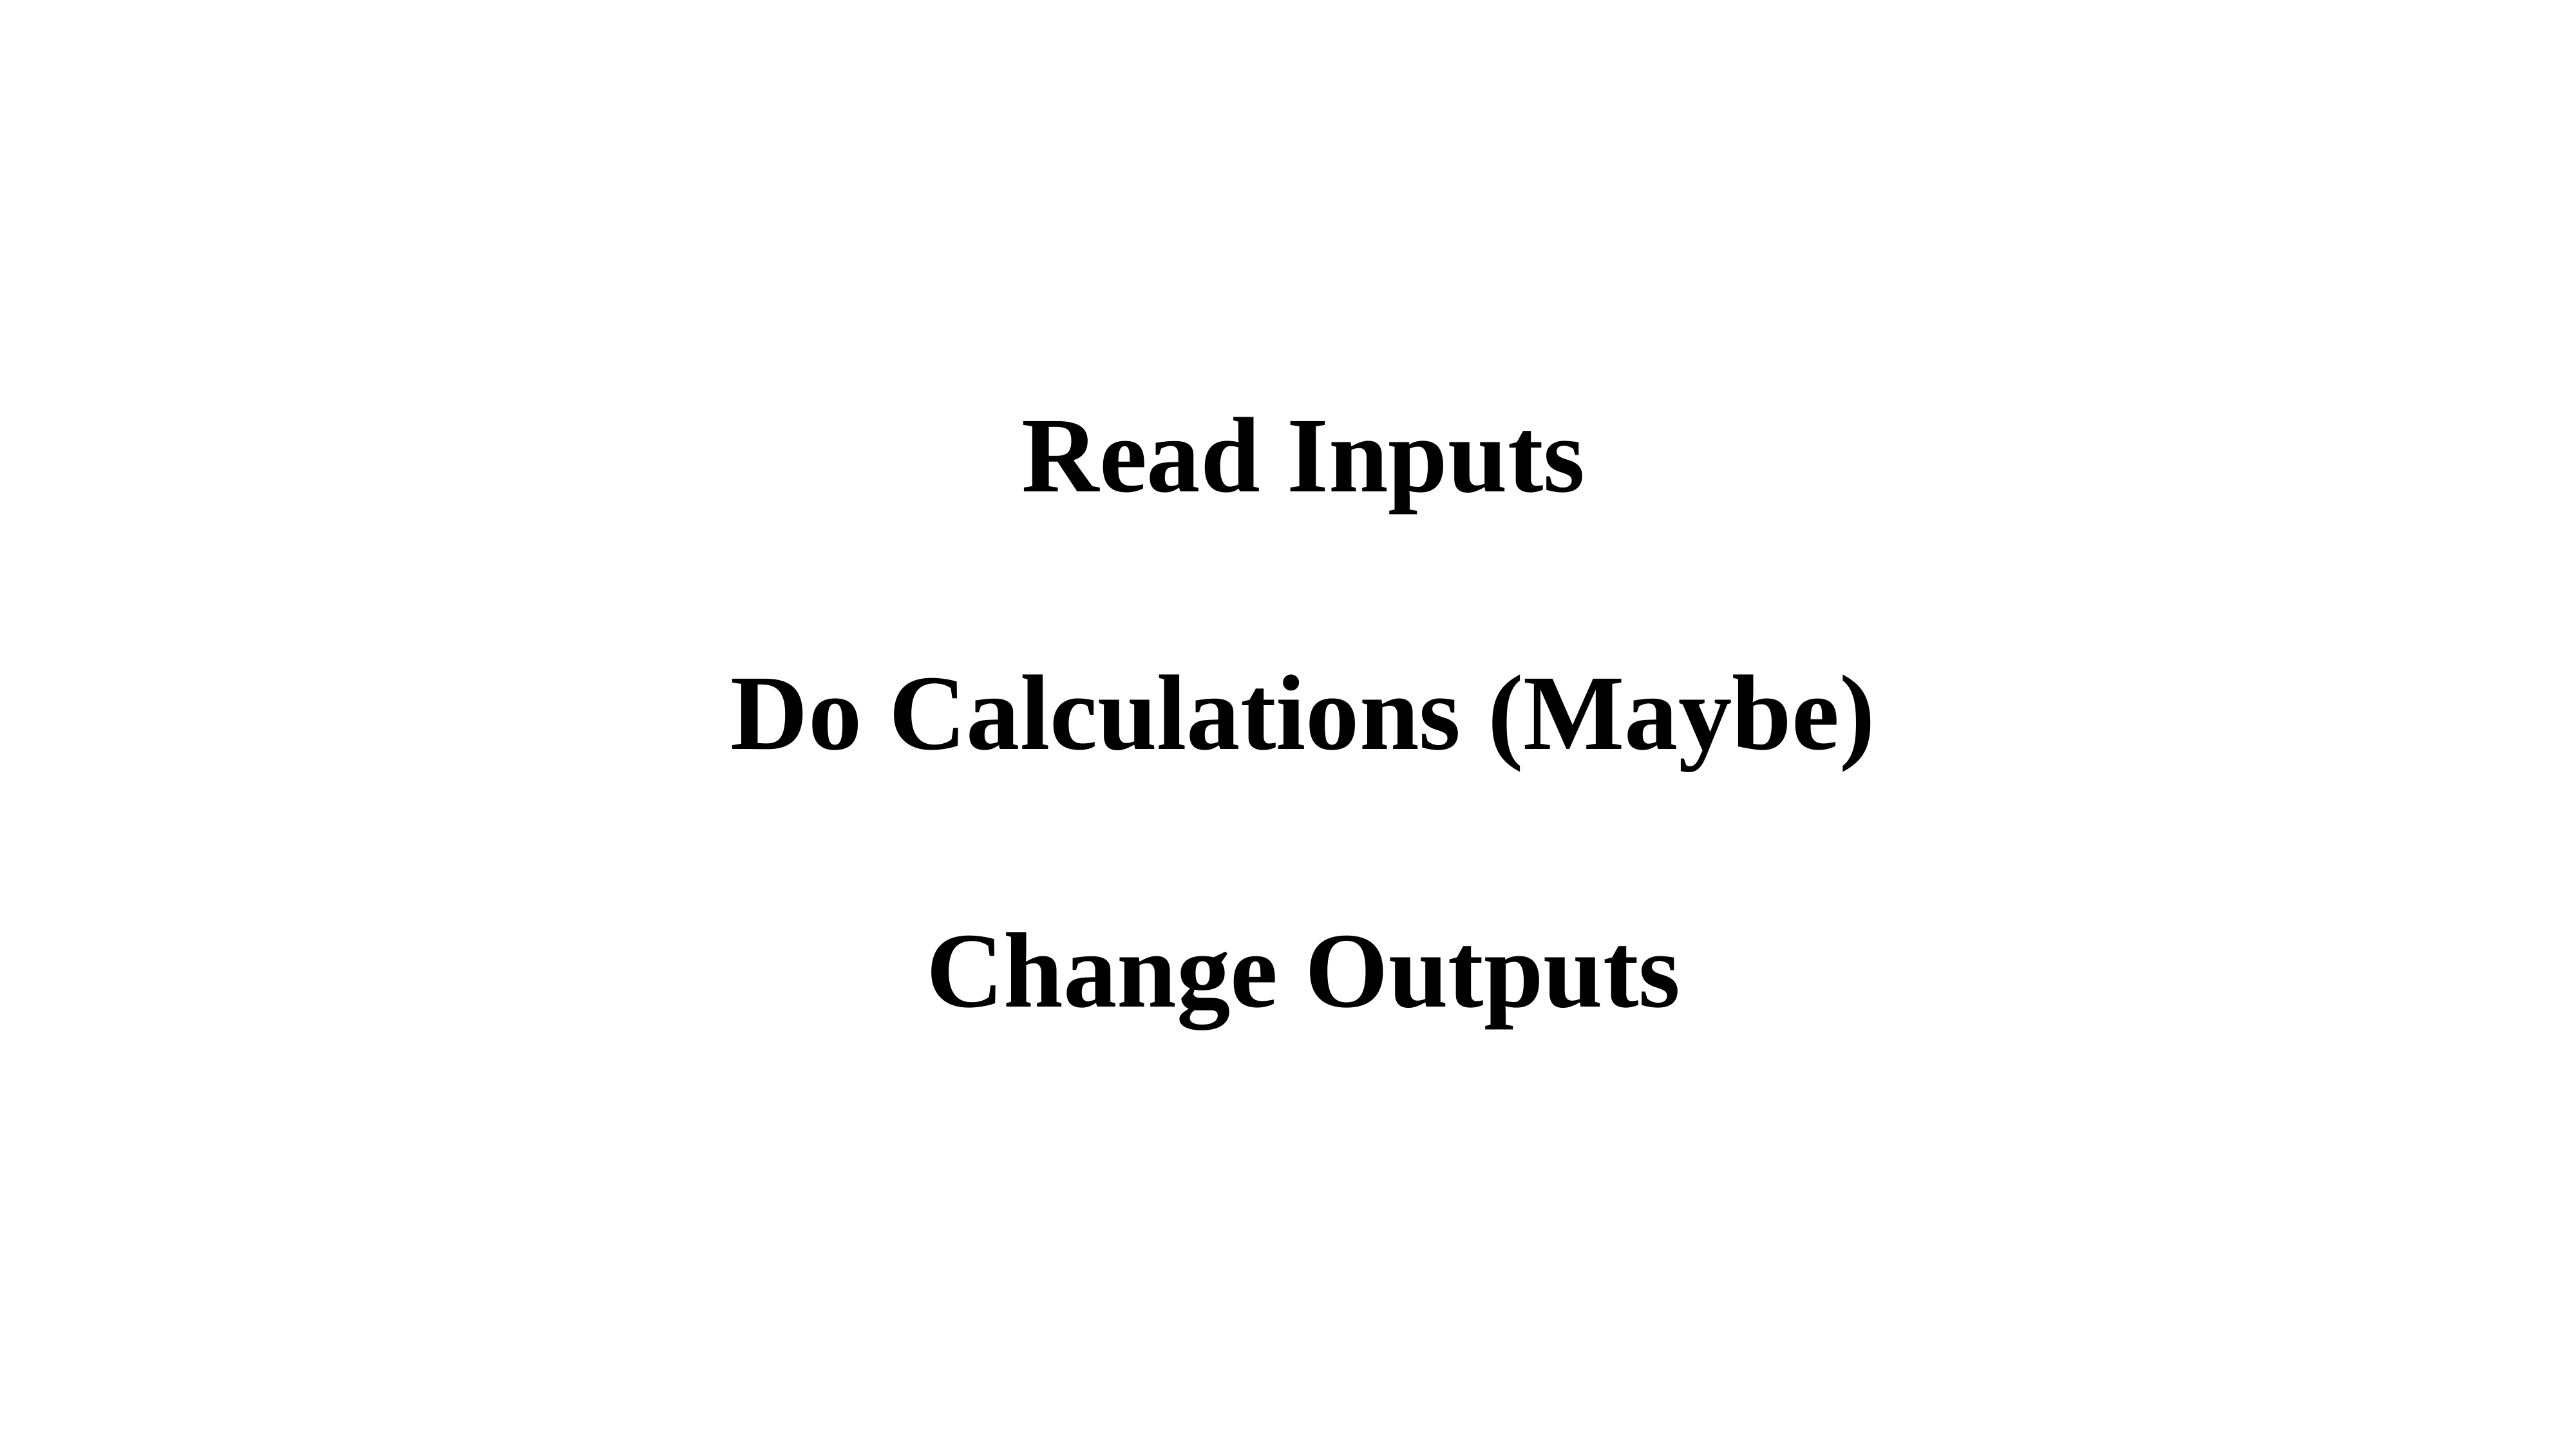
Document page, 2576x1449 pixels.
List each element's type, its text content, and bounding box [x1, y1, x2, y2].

title Read Inputs Do Calculations (Maybe) Change Outputs [509, 310, 2099, 1104]
